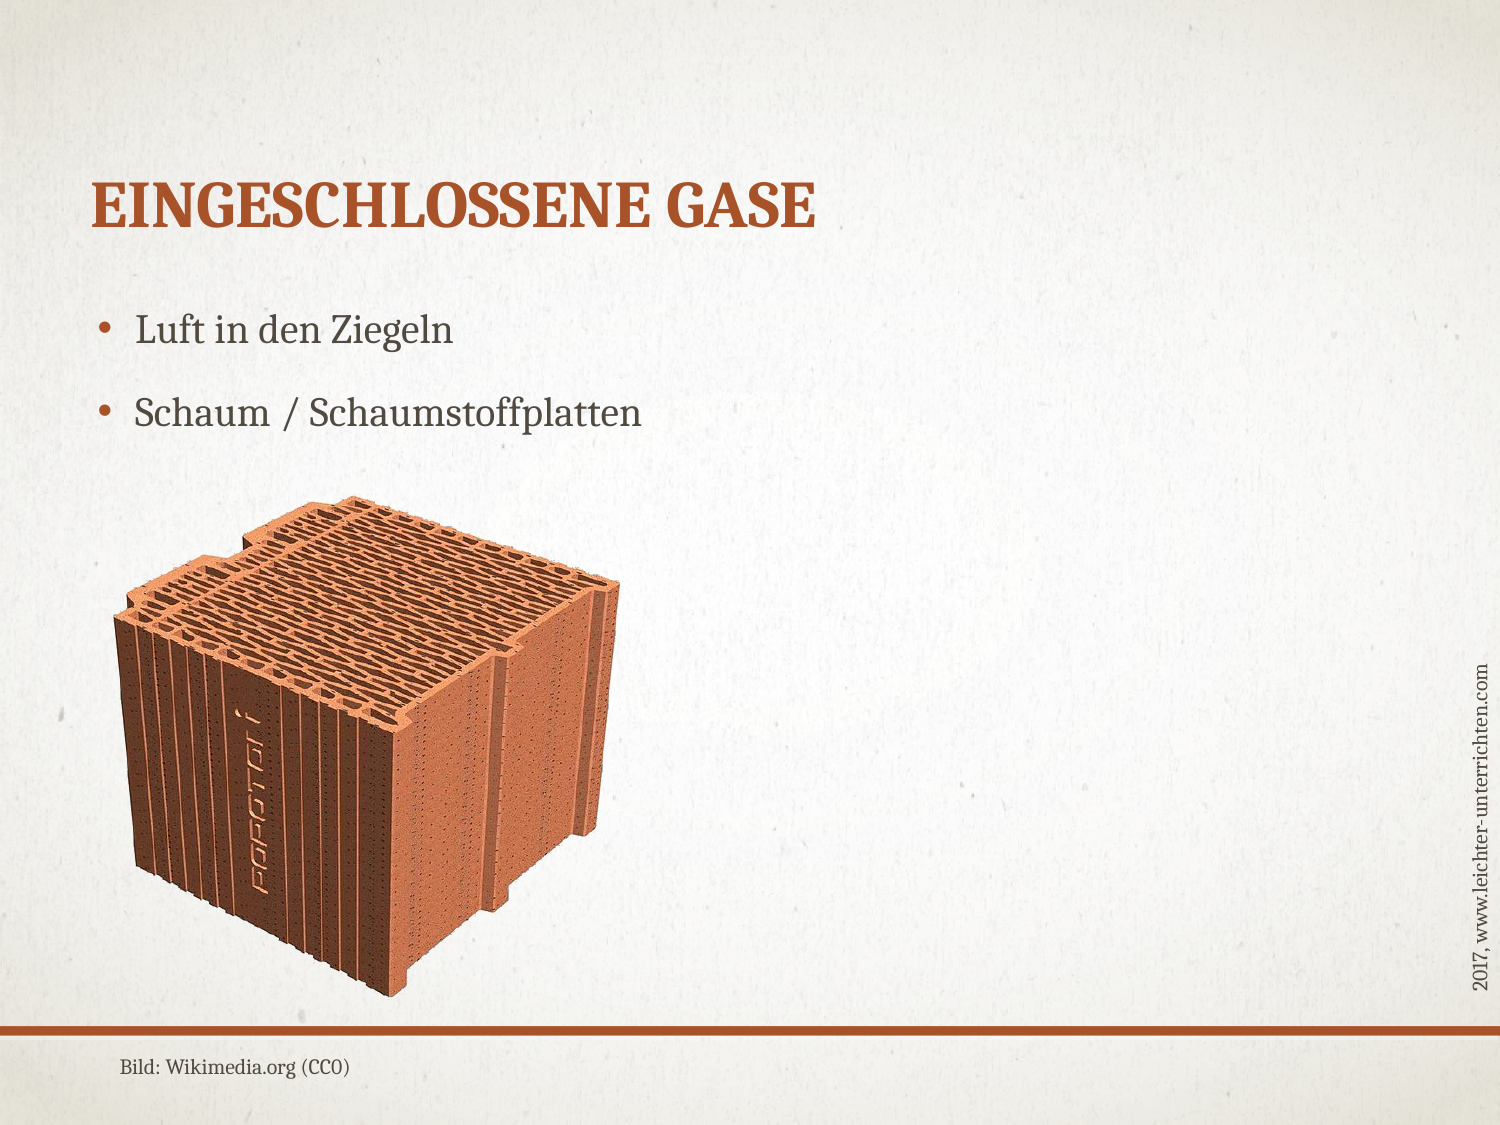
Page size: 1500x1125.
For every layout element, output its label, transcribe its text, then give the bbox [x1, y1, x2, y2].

list Luft in den Ziegeln Schaum / Schaumstoffplatten [75, 299, 1341, 975]
text_box Bild: Wikimedia.org (CC0) [104, 1044, 367, 1086]
picture [0, 1036, 1500, 1125]
picture [0, 0, 1500, 1026]
title Eingeschlossene Gase [75, 62, 1341, 250]
